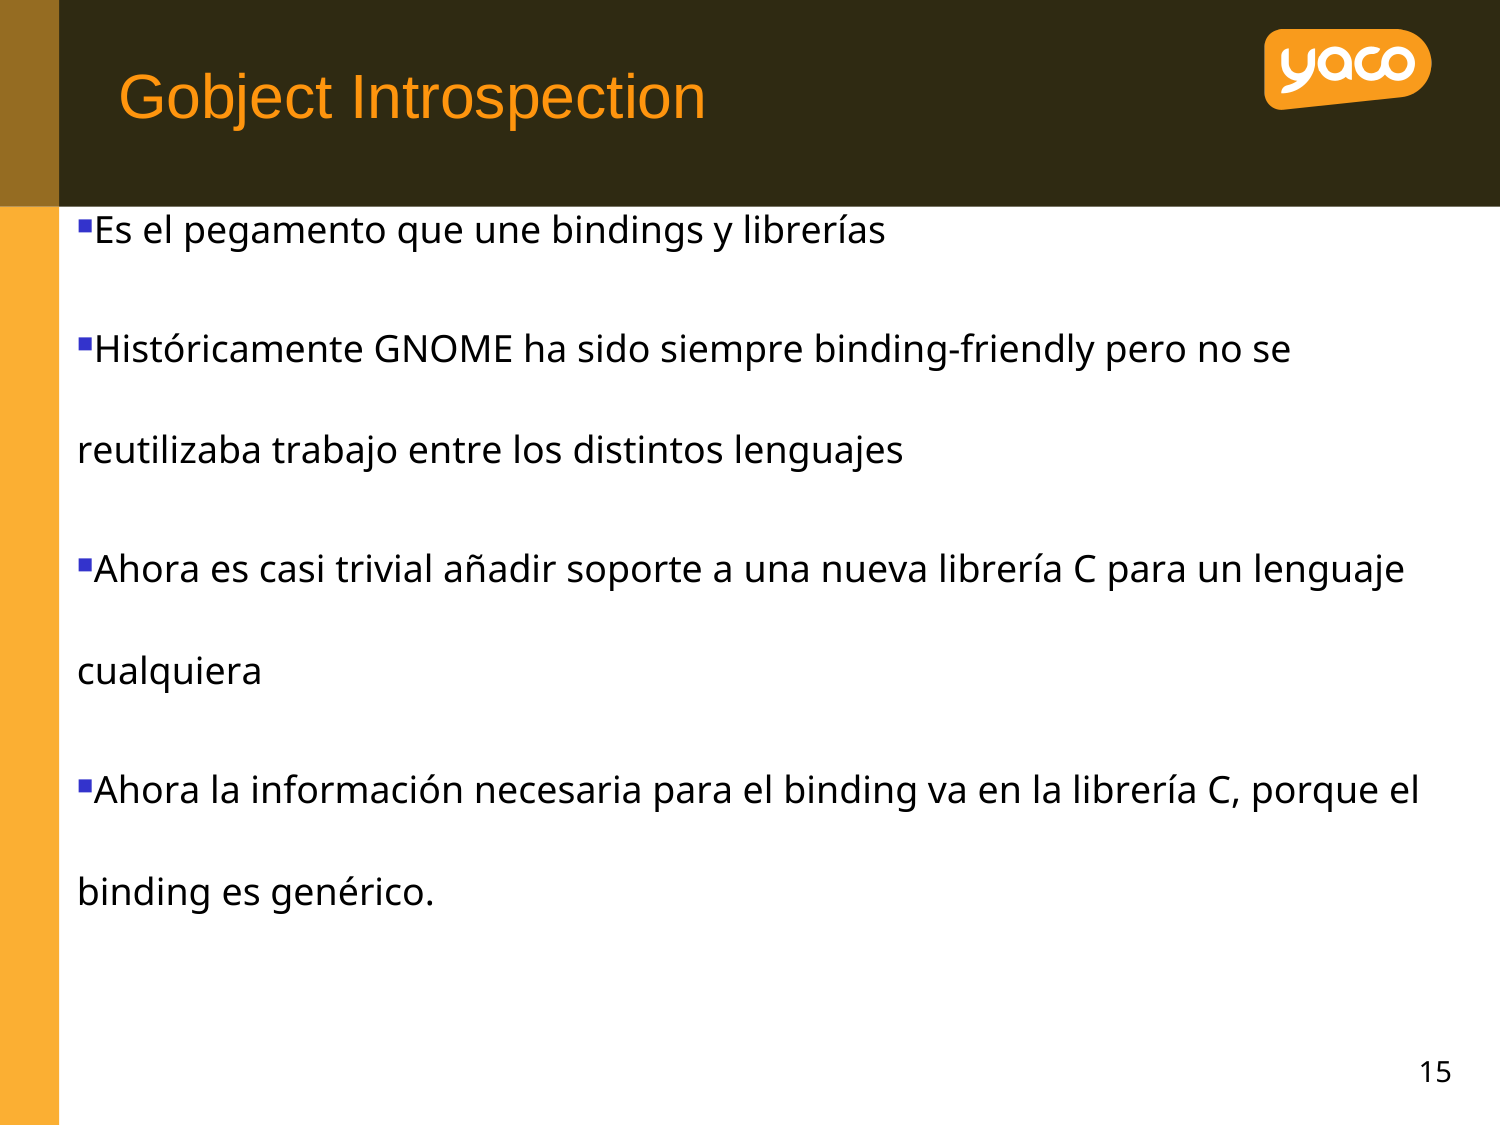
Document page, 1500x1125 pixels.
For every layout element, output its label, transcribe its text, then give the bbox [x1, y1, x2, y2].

text_box Es el pegamento que une bindings y librerías Históricamente GNOME ha sido siempre binding-friendly pero no se reutilizaba trabajo entre los distintos lenguajes Ahora es casi trivial añadir soporte a una nueva librería C para un lenguaje cualquiera Ahora la información necesaria para el binding va en la librería C, porque el binding es genérico. [76, 226, 1465, 843]
picture [1263, 29, 1433, 110]
title Gobject Introspection [118, 5, 1169, 193]
